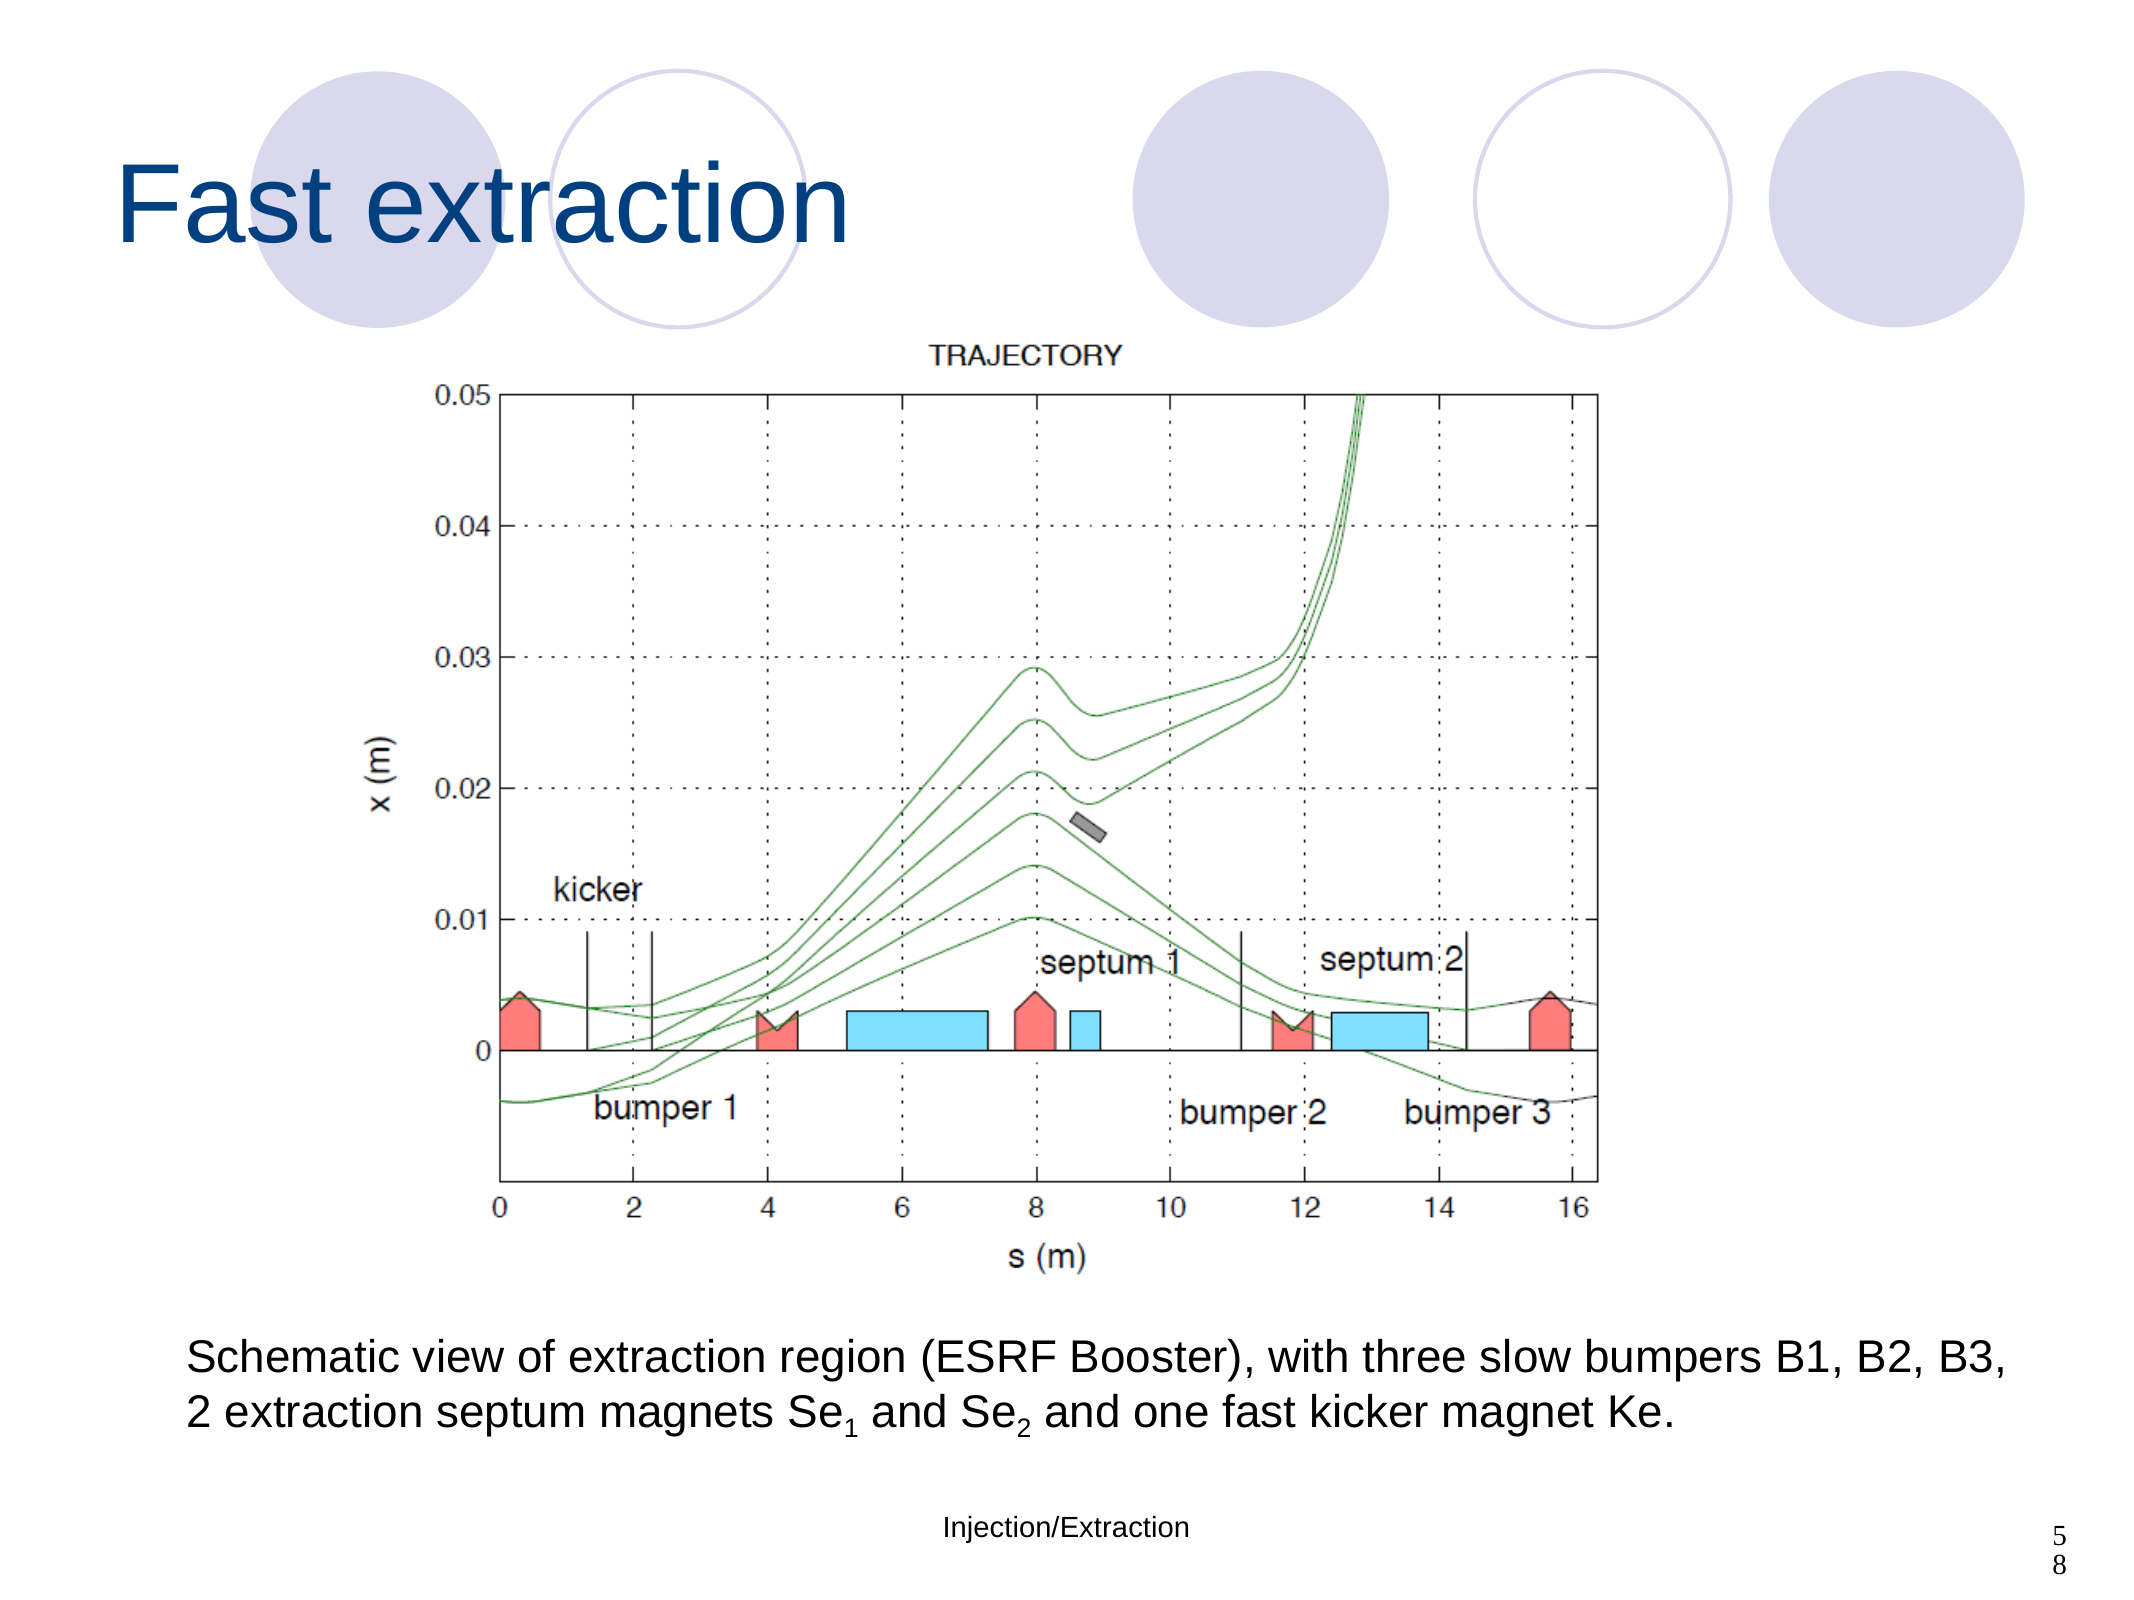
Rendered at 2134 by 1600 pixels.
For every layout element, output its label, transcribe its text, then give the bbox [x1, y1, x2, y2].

text_box Schematic view of extraction region (ESRF Booster), with three slow bumpers B1, B2, B3, 2 extraction septum magnets Se1 and Se2 and one fast kicker magnet Ke. [177, 1327, 2025, 1467]
title Fast extraction [106, 21, 2028, 374]
picture [330, 342, 1640, 1284]
